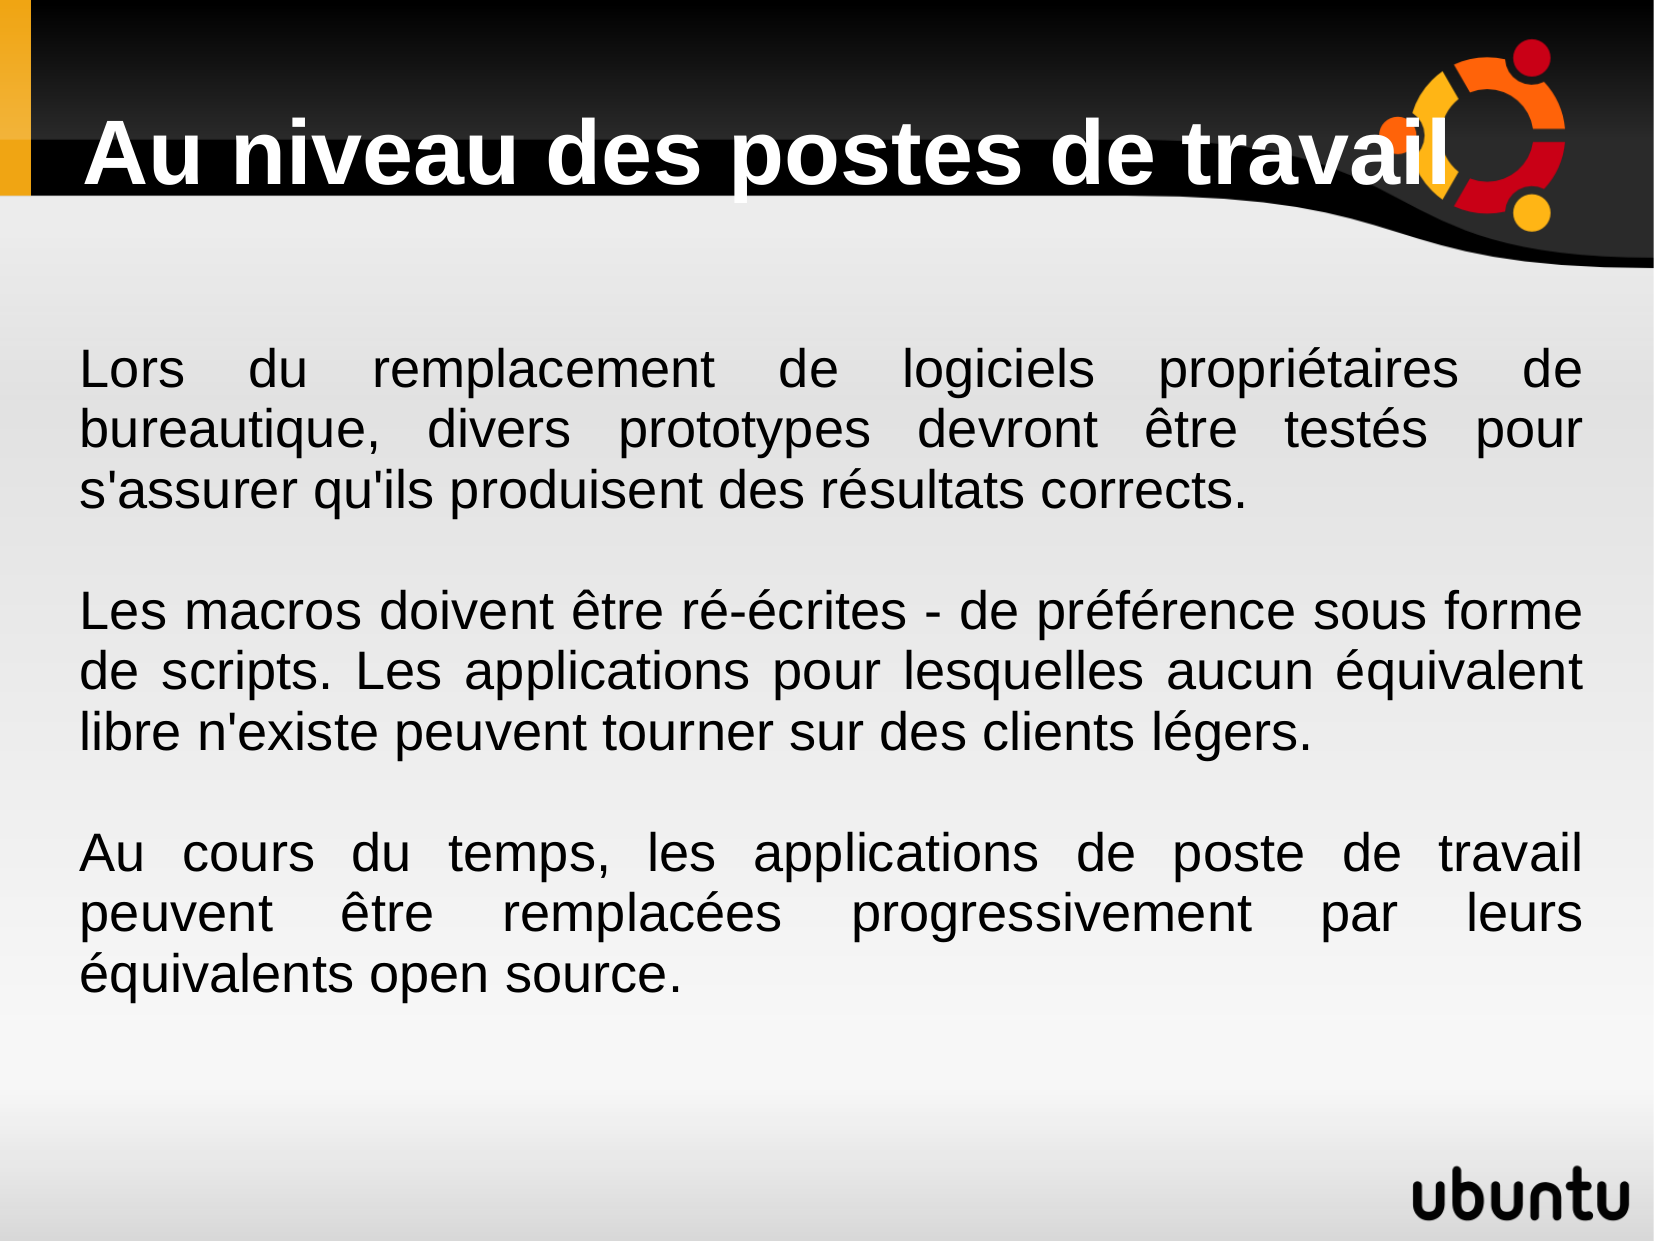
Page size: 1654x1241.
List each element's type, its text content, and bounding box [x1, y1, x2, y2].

picture [0, 0, 1654, 1241]
title Au niveau des postes de travail [82, 49, 1571, 257]
text_box Lors du remplacement de logiciels propriétaires de bureautique, divers prototypes devront être testés pour s'assurer qu'ils produisent des résultats corrects. Les macros doivent être ré-écrites - de préférence sous forme de scripts. Les applications pour lesquelles aucun équivalent libre n'existe peuvent tourner sur des clients légers. Au cours du temps, les applications de poste de travail peuvent être remplacées progressivement par leurs équivalents open source. [64, 330, 1601, 1086]
